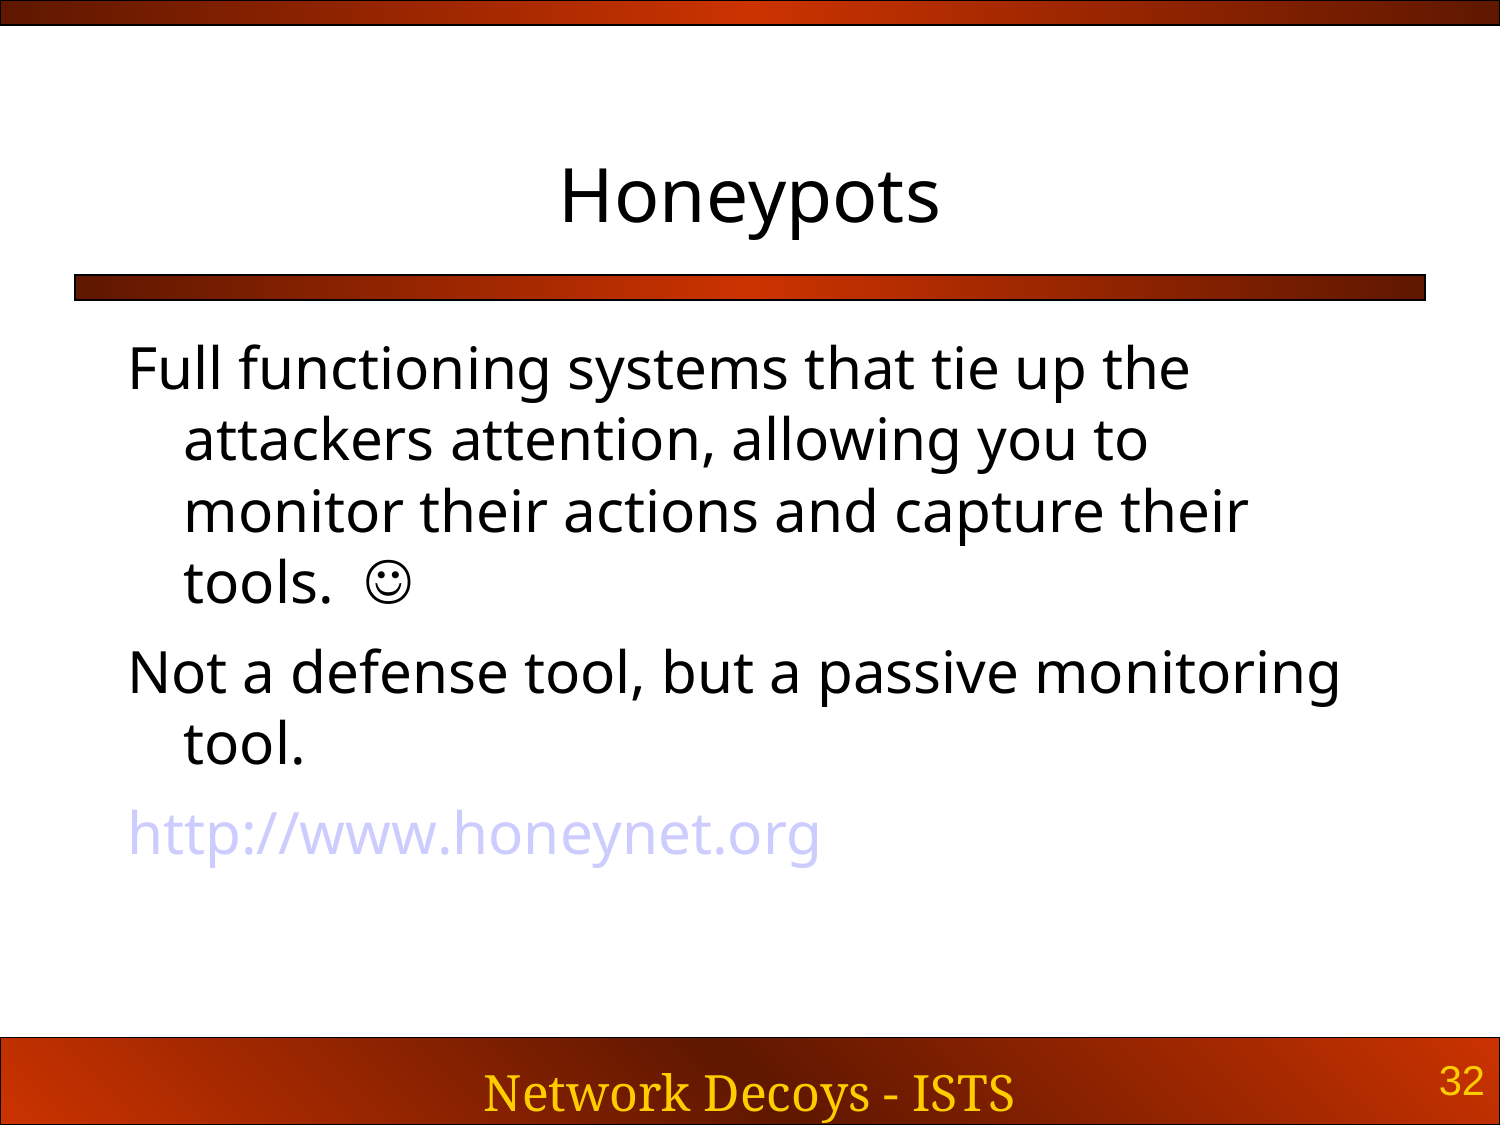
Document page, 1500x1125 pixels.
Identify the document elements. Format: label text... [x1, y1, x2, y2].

title Honeypots [112, 99, 1388, 288]
list Full functioning systems that tie up the attackers attention, allowing you to monitor their actions and capture their tools.  Not a defense tool, but a passive monitoring tool. http://www.honeynet.org [112, 324, 1388, 1001]
